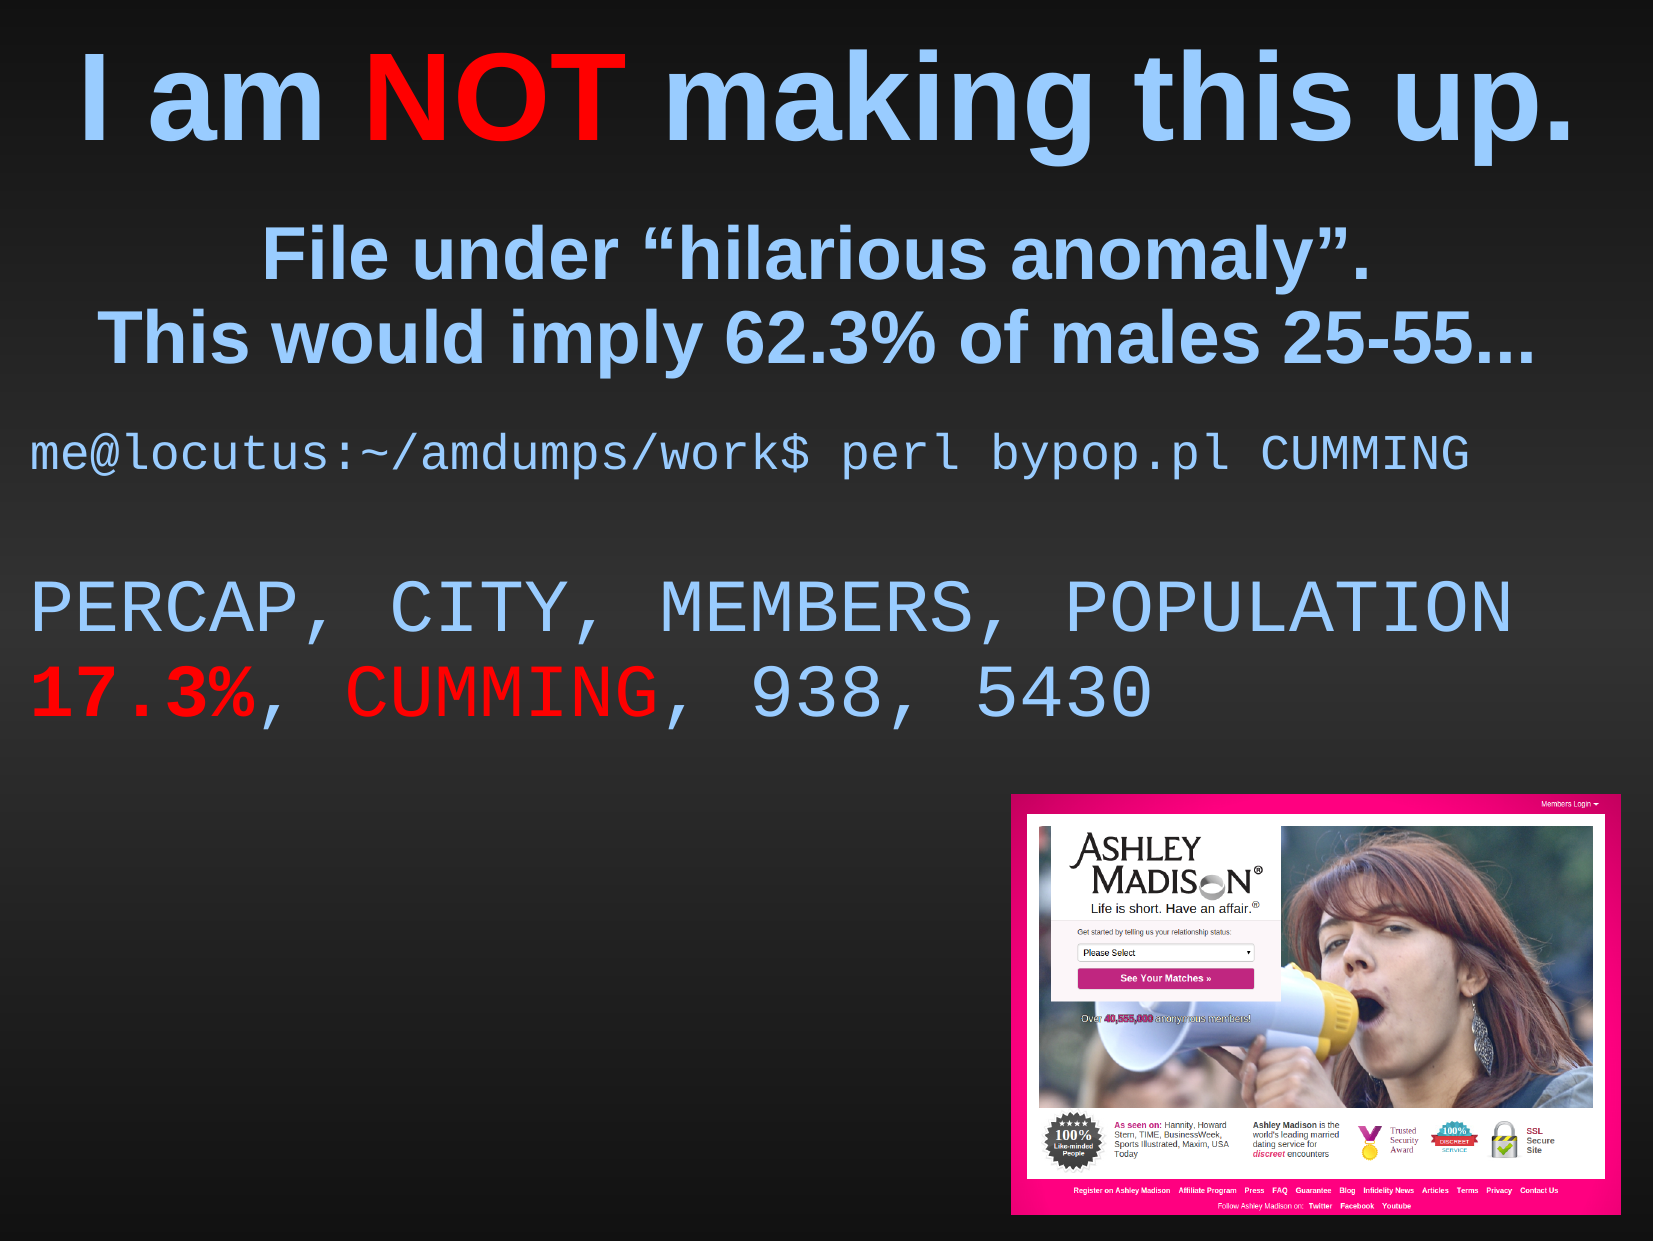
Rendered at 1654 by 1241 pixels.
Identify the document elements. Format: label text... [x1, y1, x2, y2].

title I am NOT making this up. [3, 0, 1653, 196]
title File under “hilarious anomaly”. This would imply 62.3% of males 25-55... [15, 127, 1621, 420]
text_box me@locutus:~/amdumps/work$ perl bypop.pl CUMMING PERCAP, CITY, MEMBERS, POPULATION 17.3%, CUMMING, 938, 5430 [15, 420, 1636, 1241]
